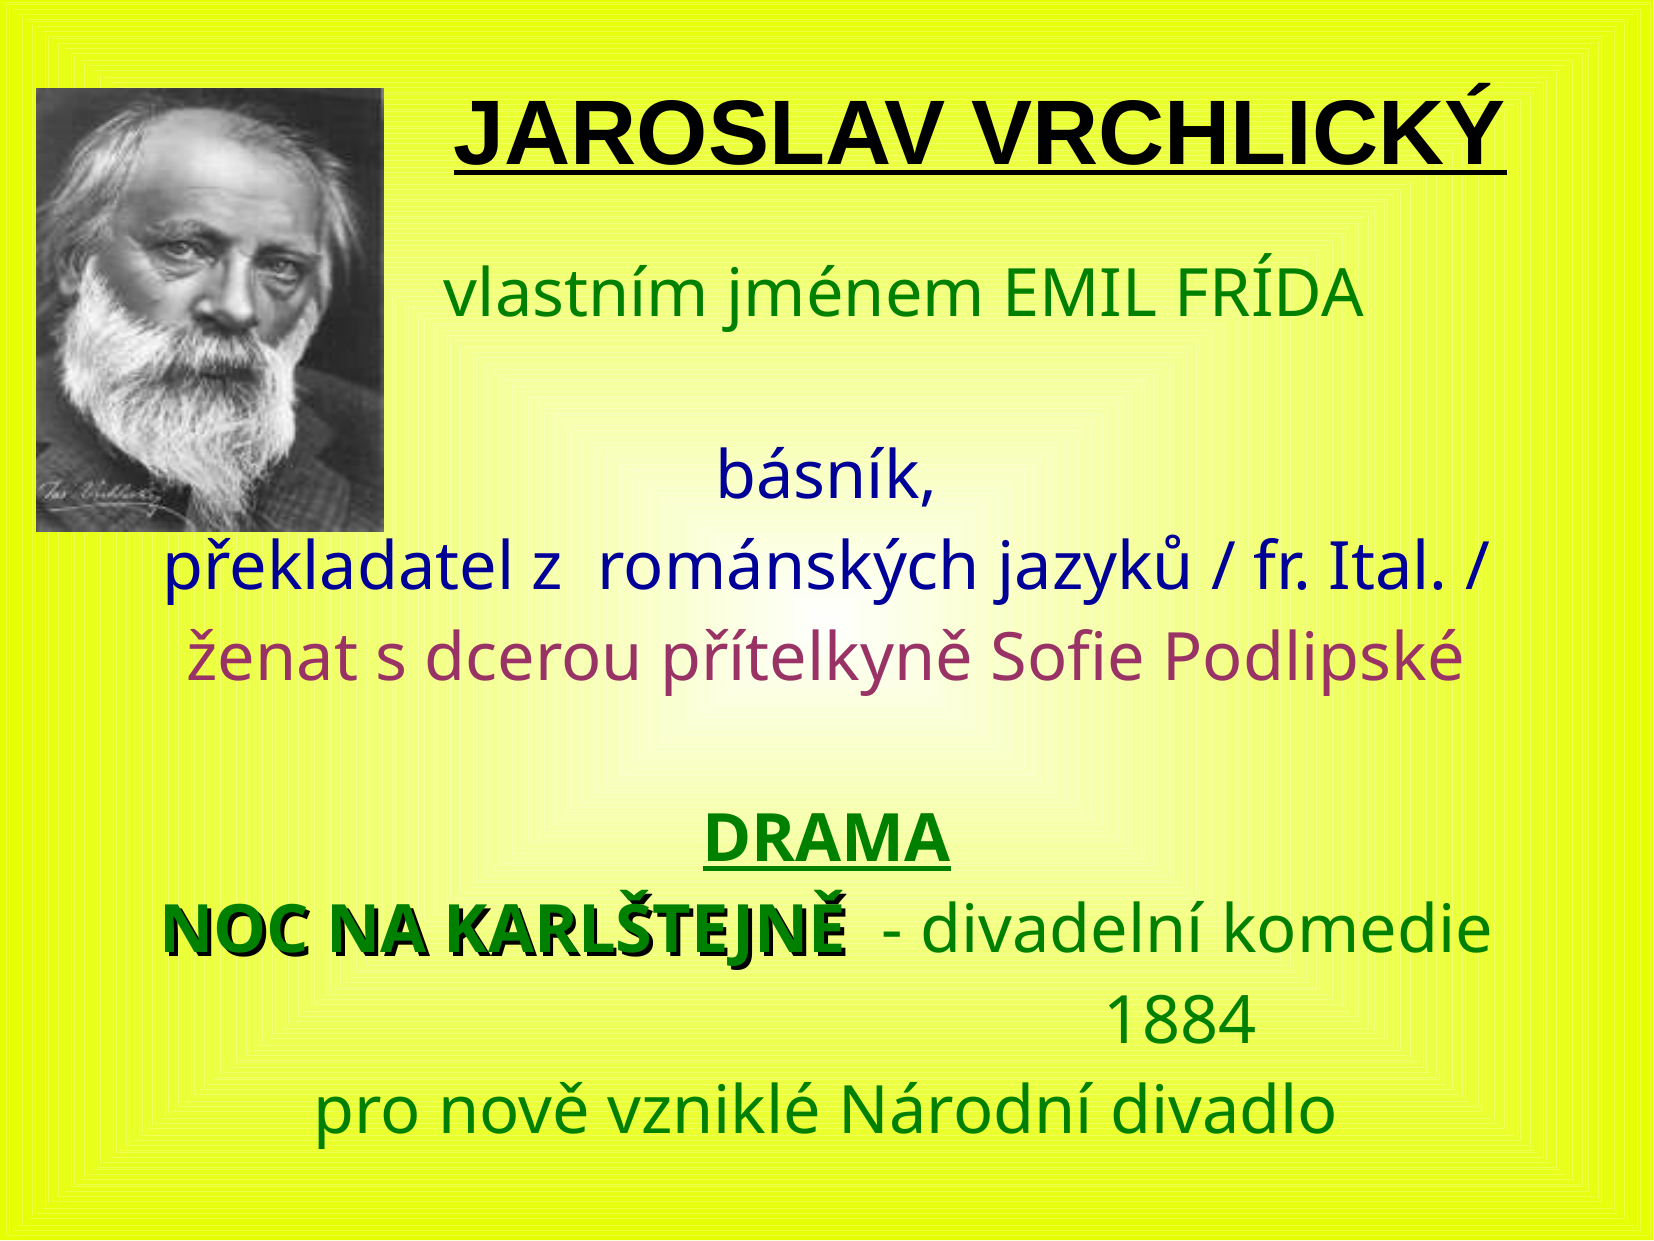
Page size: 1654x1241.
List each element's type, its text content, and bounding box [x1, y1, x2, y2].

subtitle vlastním jménem EMIL FRÍDA básník, překladatel z románských jazyků / fr. Ital. / ženat s dcerou přítelkyně Sofie Podlipské DRAMA NOC NA KARLŠTEJNĚ - divadelní komedie 1884 pro nově vzniklé Národní divadlo [82, 141, 1571, 1241]
picture [36, 88, 384, 532]
title JAROSLAV VRCHLICKÝ [236, 29, 1654, 237]
